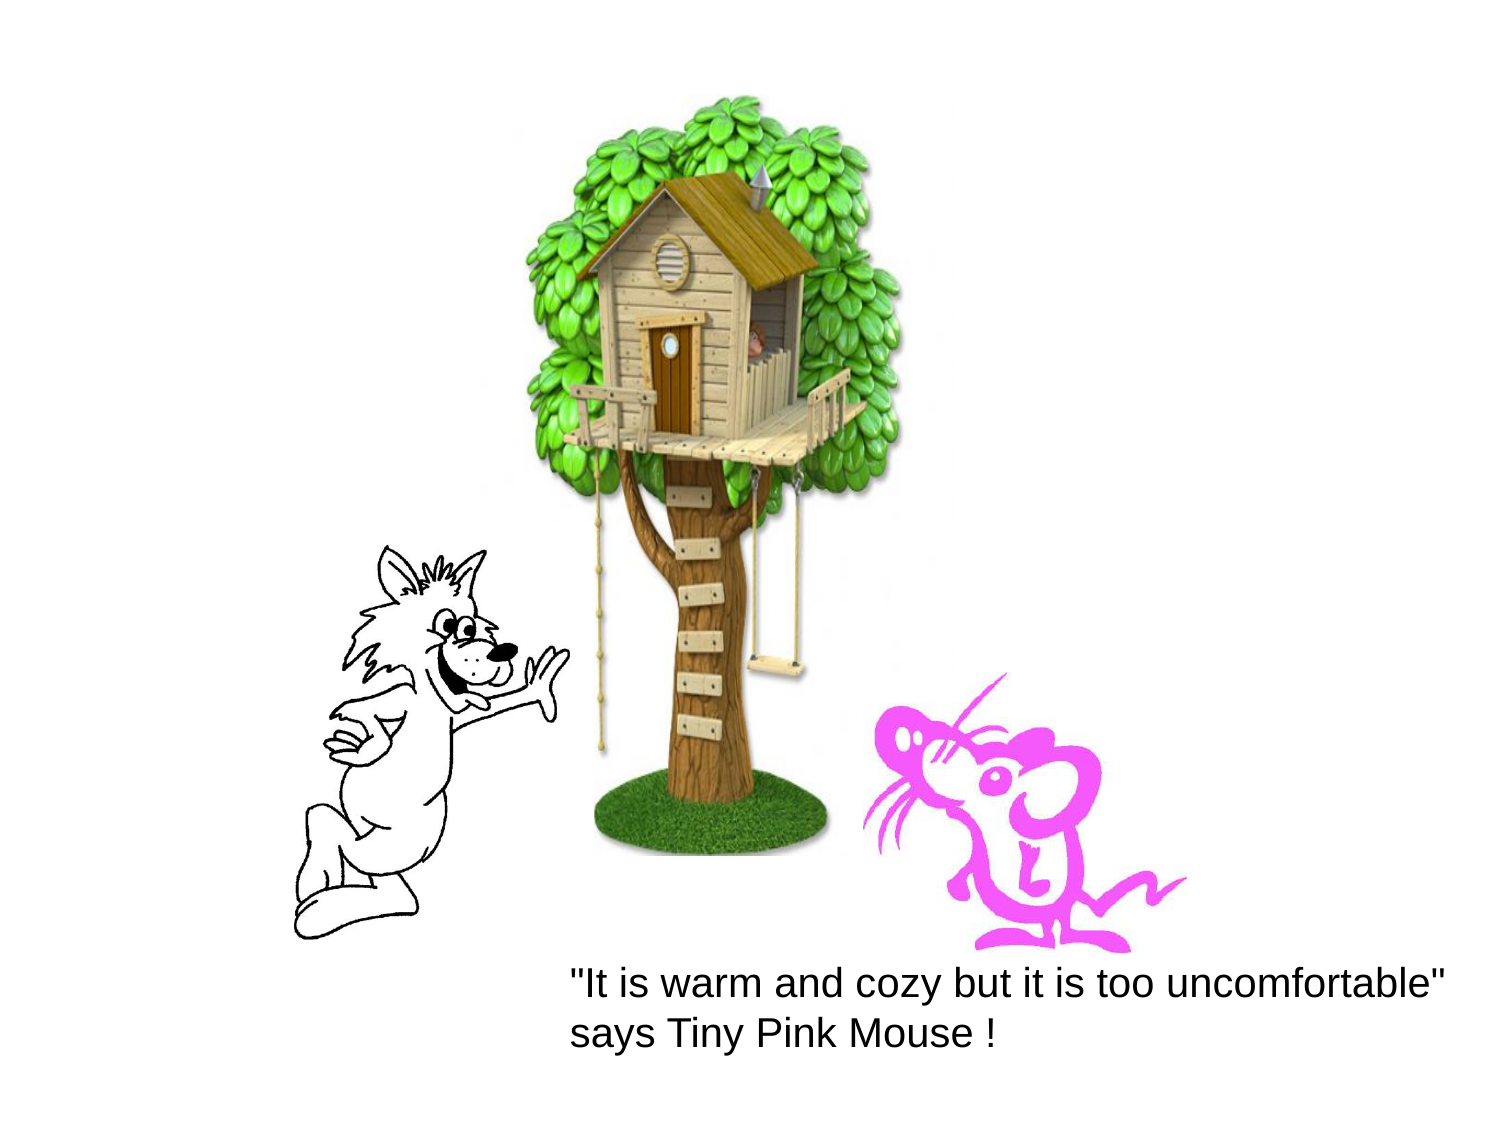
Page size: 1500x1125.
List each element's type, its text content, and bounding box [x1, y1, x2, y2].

picture [268, 94, 1187, 953]
text_box "It is warm and cozy but it is too uncomfortable" says Tiny Pink Mouse ! [555, 948, 1500, 1063]
